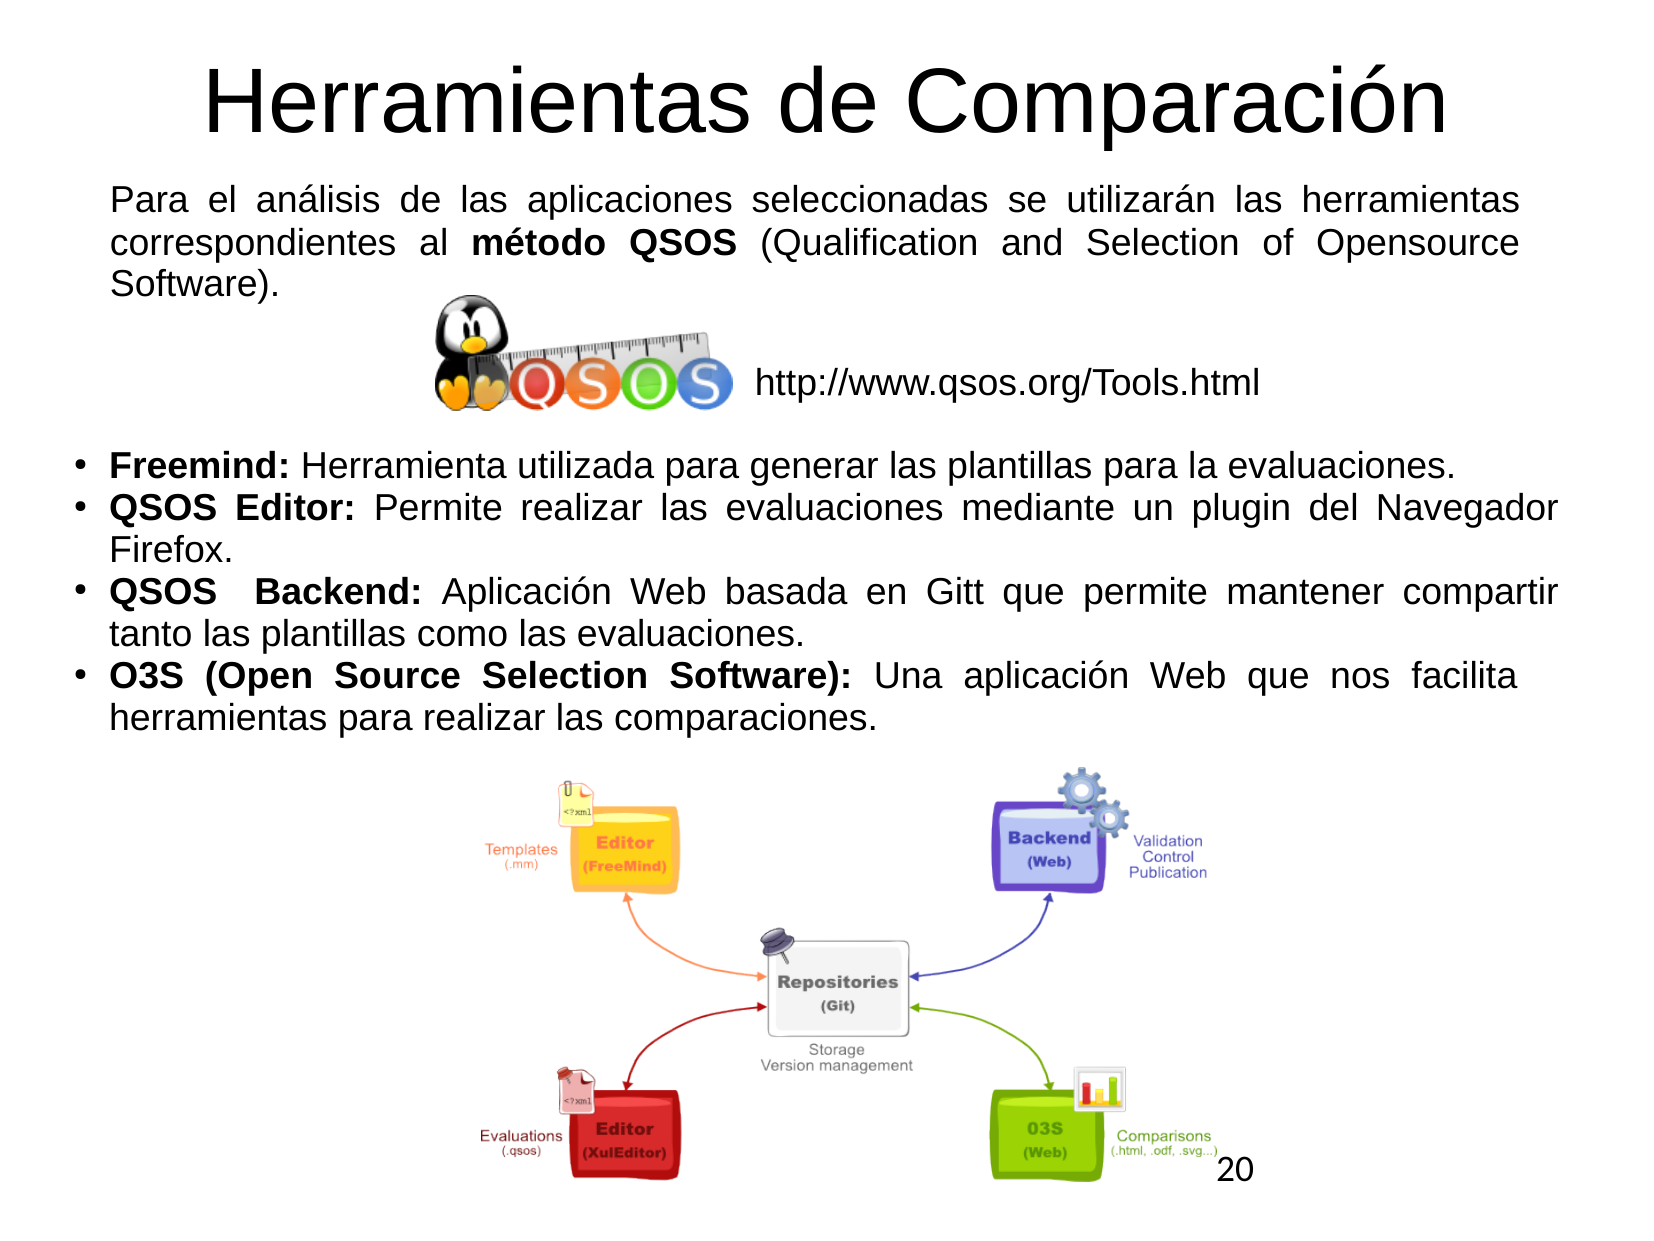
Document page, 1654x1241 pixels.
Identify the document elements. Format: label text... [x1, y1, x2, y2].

text_box Para el análisis de las aplicaciones seleccionadas se utilizarán las herramientas correspondientes al método QSOS (Qualification and Selection of Opensource Software). [95, 171, 1535, 314]
text_box http://www.qsos.org/Tools.html [739, 353, 1276, 411]
text_box <número> [1201, 1136, 1588, 1203]
picture [435, 295, 733, 411]
text_box Freemind: Herramienta utilizada para generar las plantillas para la evaluaciones. QSOS Editor: Permite realizar las evaluaciones mediante un plugin del Navegador Firefox. QSOS Backend: Aplicación Web basada en Gitt que permite mantener compartir tanto las plantillas como las evaluaciones. O3S (Open Source Selection Software): Una aplicación Web que nos facilita herramientas para realizar las comparaciones. [59, 437, 1574, 835]
picture [481, 767, 1217, 1182]
title Herramientas de Comparación [82, 47, 1571, 154]
